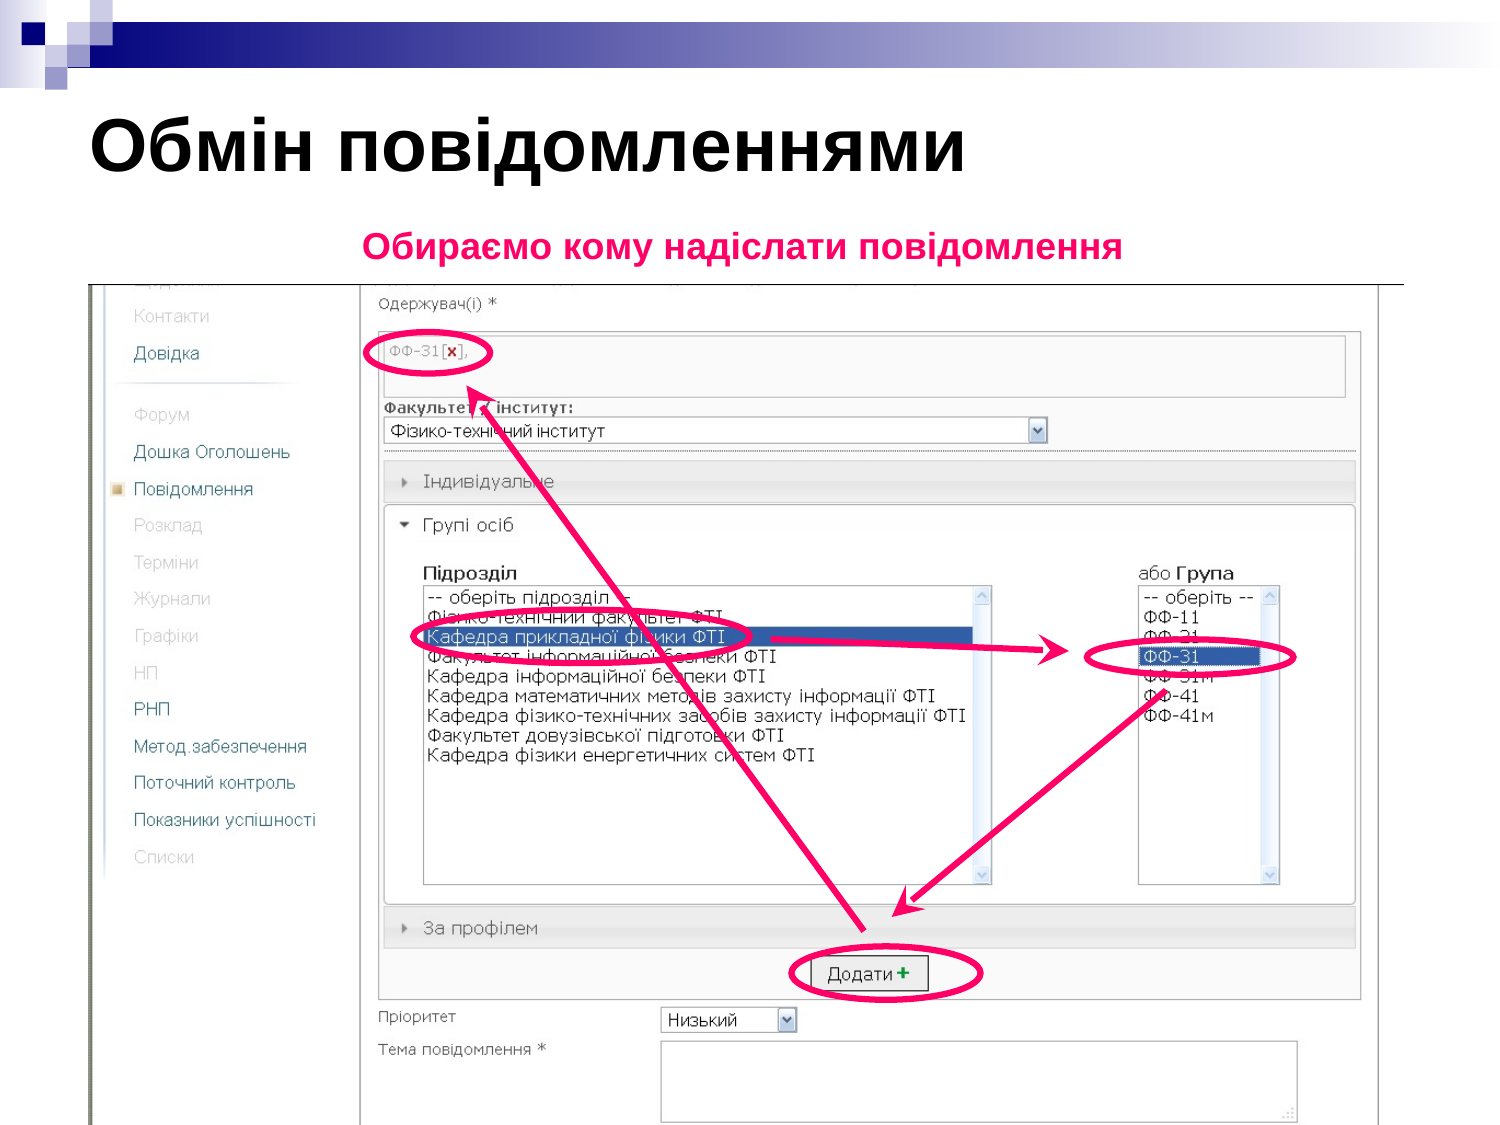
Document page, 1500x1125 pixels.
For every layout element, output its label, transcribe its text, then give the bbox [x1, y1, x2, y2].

title Обмін повідомленнями [75, 74, 1426, 208]
text_box [413, 609, 661, 664]
text_box [636, 611, 750, 659]
picture [88, 284, 1404, 1125]
text_box [366, 332, 491, 374]
text_box Обираємо кому надіслати повідомлення [347, 214, 1140, 275]
text_box [791, 946, 981, 1000]
text_box [1086, 639, 1294, 675]
